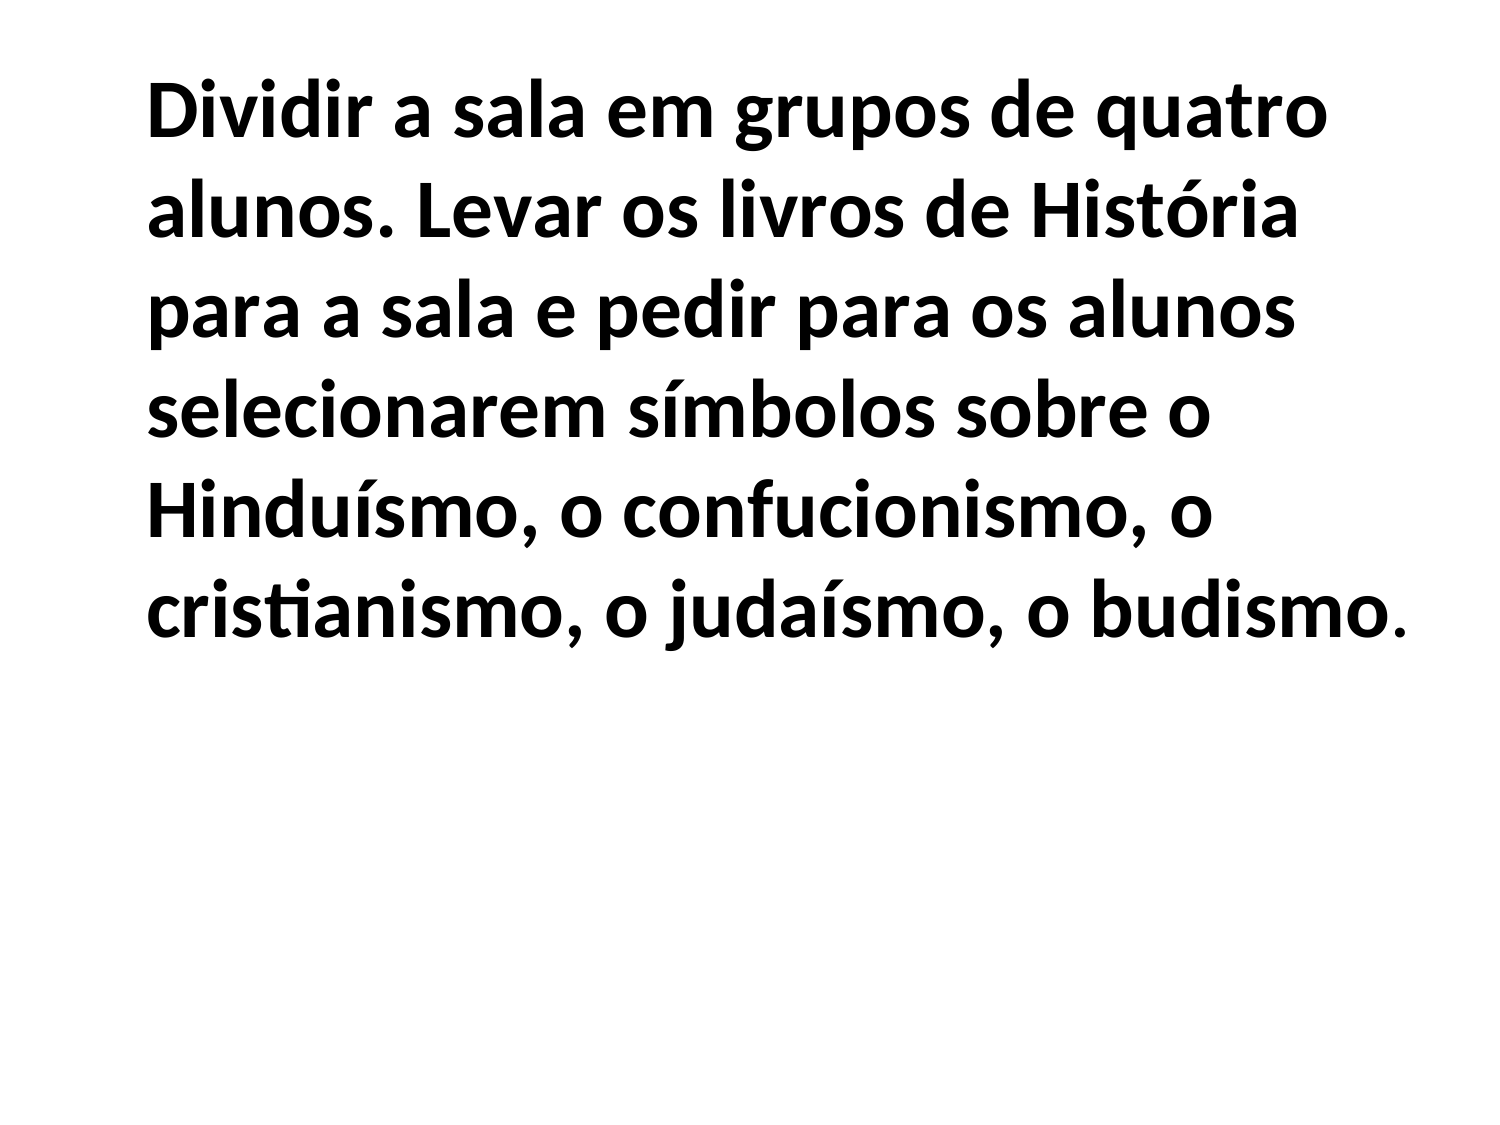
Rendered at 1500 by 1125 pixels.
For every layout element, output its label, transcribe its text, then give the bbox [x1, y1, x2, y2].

list Dividir a sala em grupos de quatro alunos. Levar os livros de História para a sala e pedir para os alunos selecionarem símbolos sobre o Hinduísmo, o confucionismo, o cristianismo, o judaísmo, o budismo. [75, 46, 1426, 1005]
